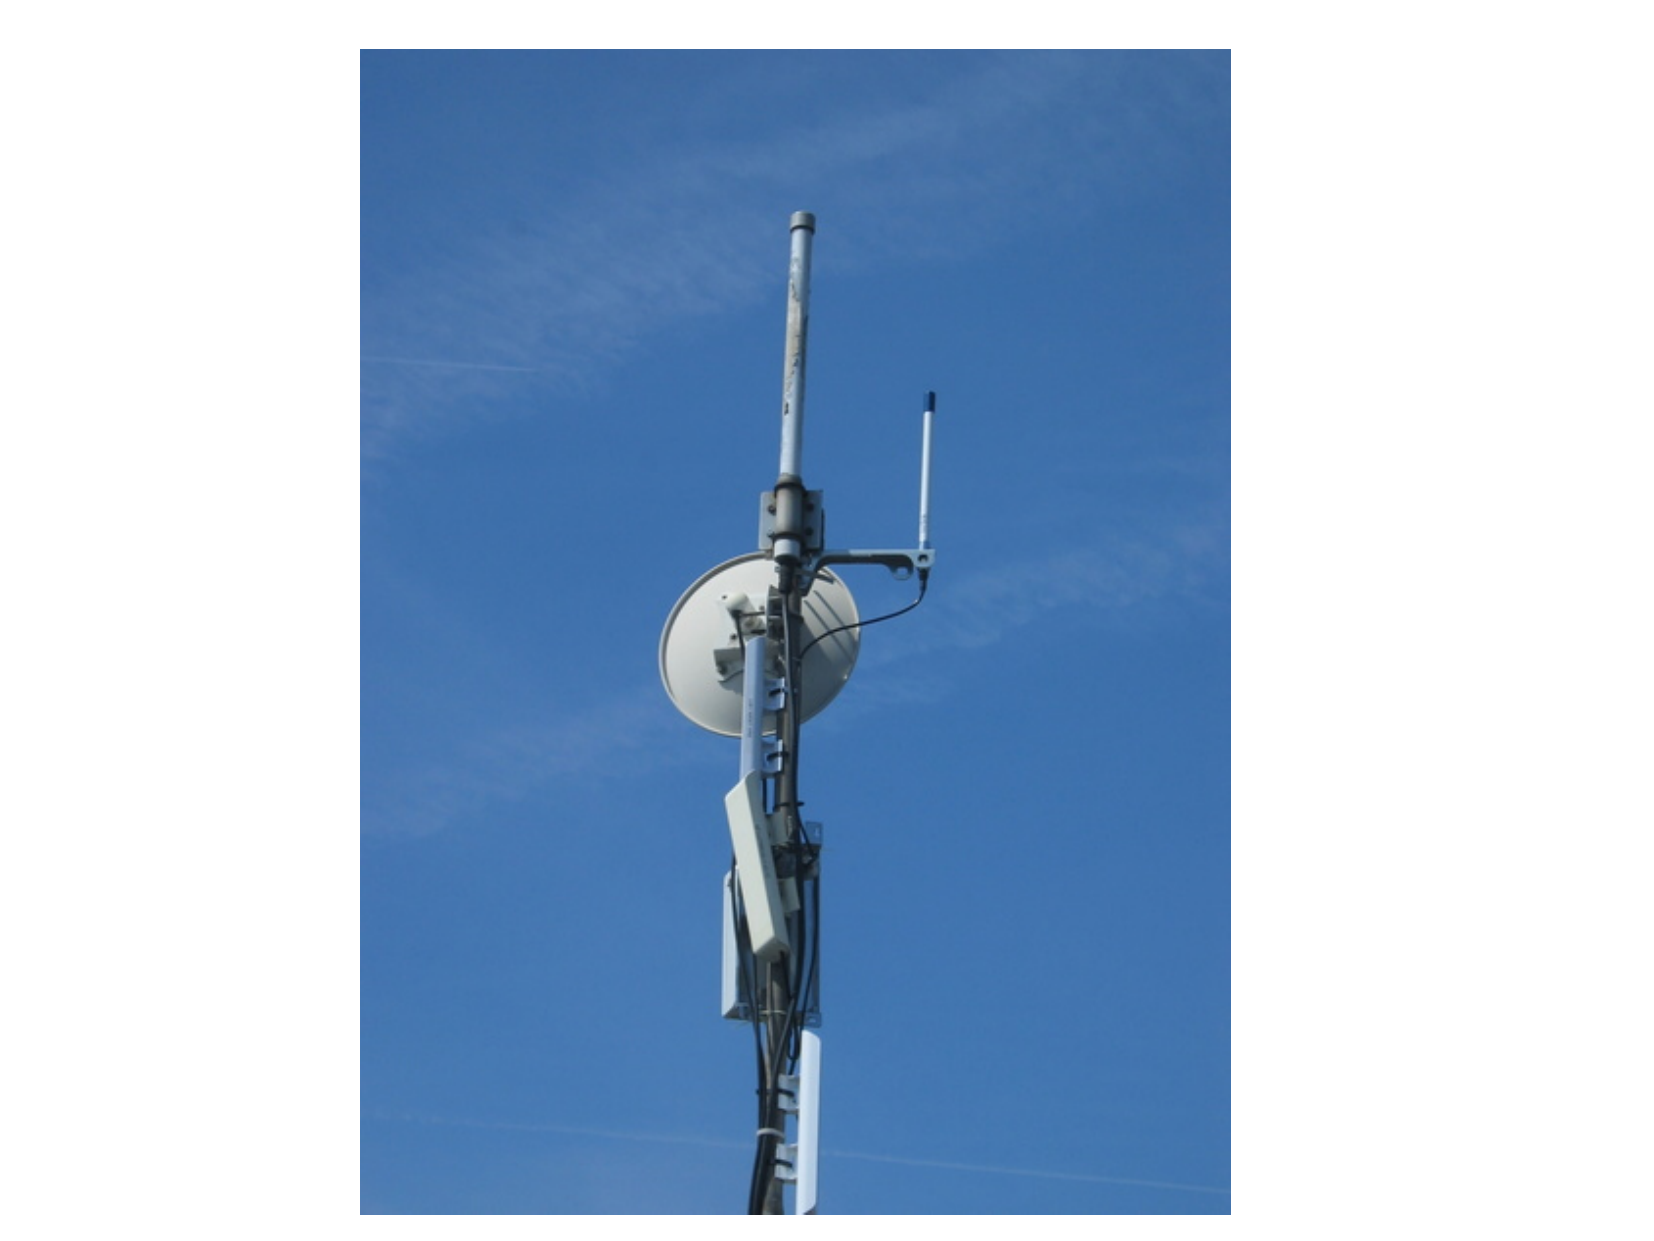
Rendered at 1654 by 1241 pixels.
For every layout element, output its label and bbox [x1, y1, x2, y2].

picture [360, 49, 1231, 1216]
